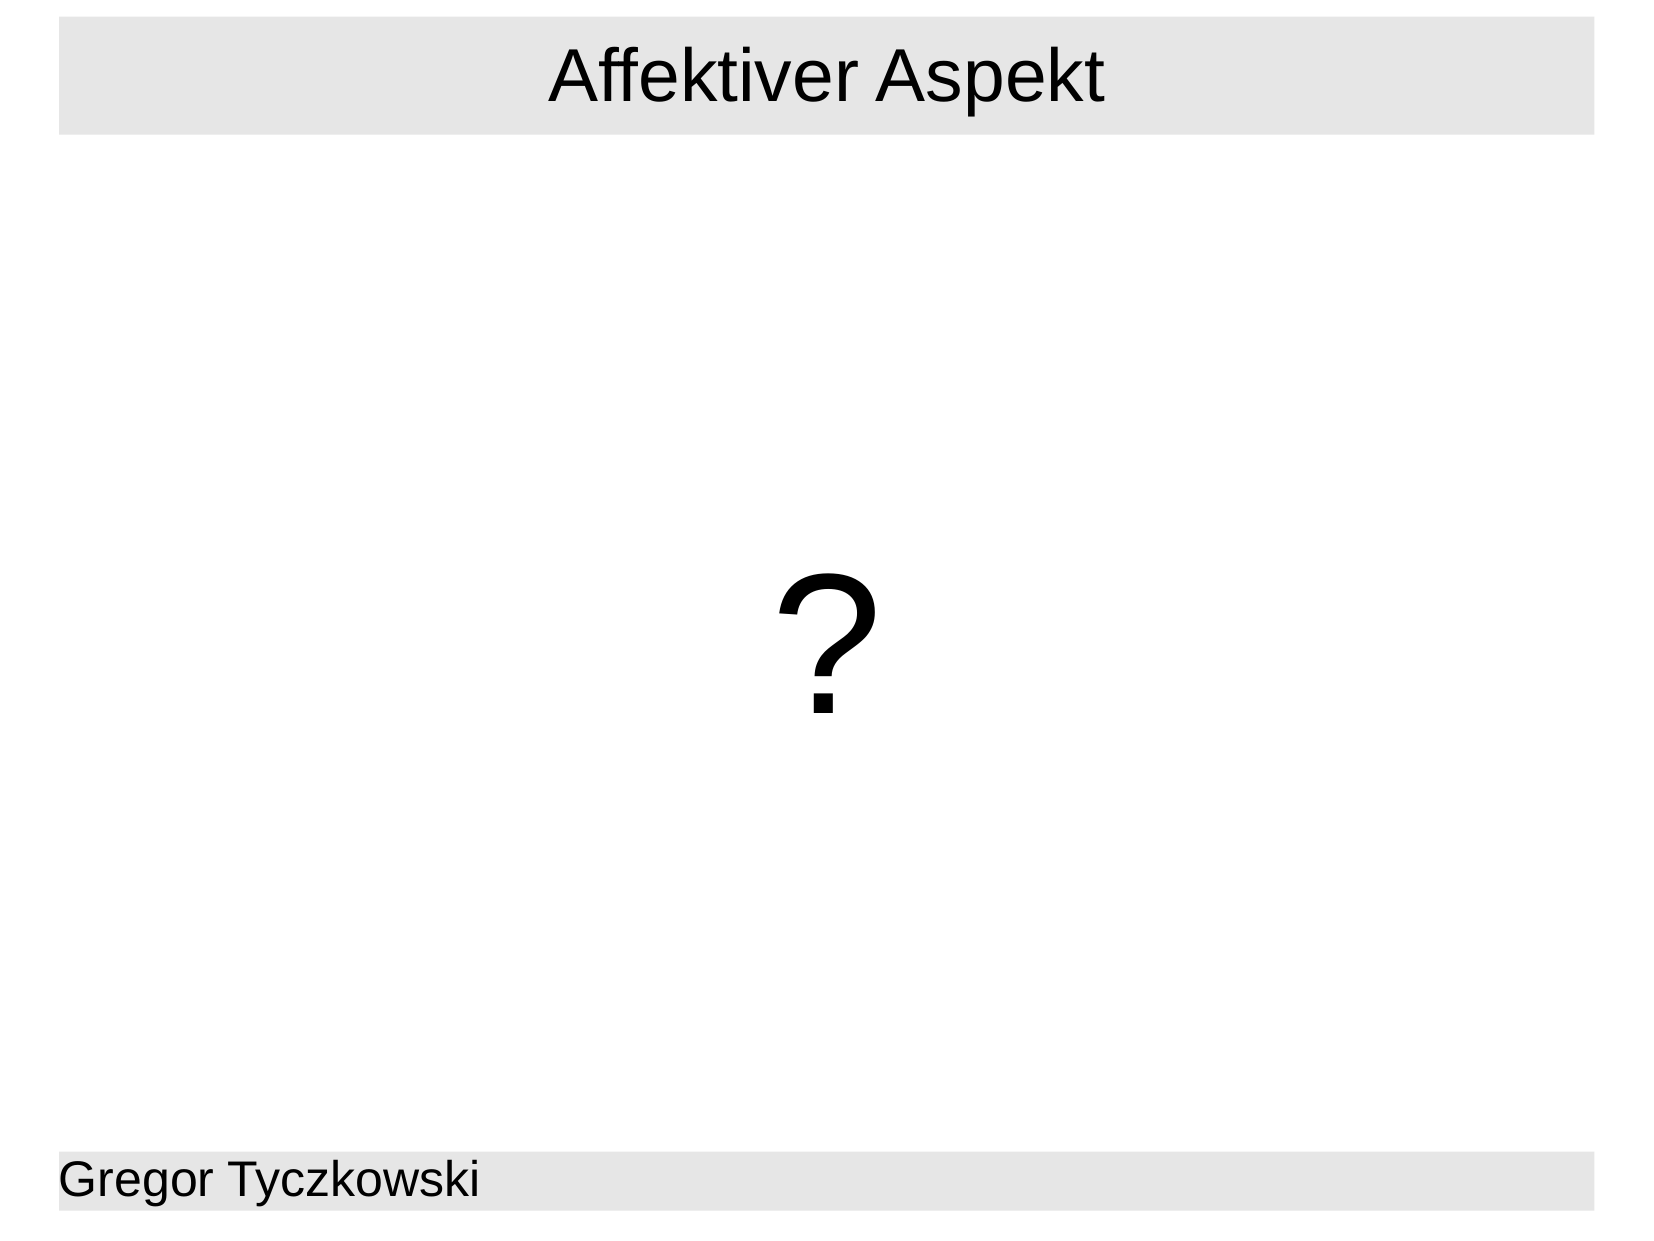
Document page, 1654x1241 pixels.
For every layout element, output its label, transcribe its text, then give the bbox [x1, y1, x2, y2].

list Gregor Tyczkowski [59, 1151, 1595, 1211]
list ? [59, 279, 1595, 1077]
title Affektiver Aspekt [59, 16, 1595, 135]
